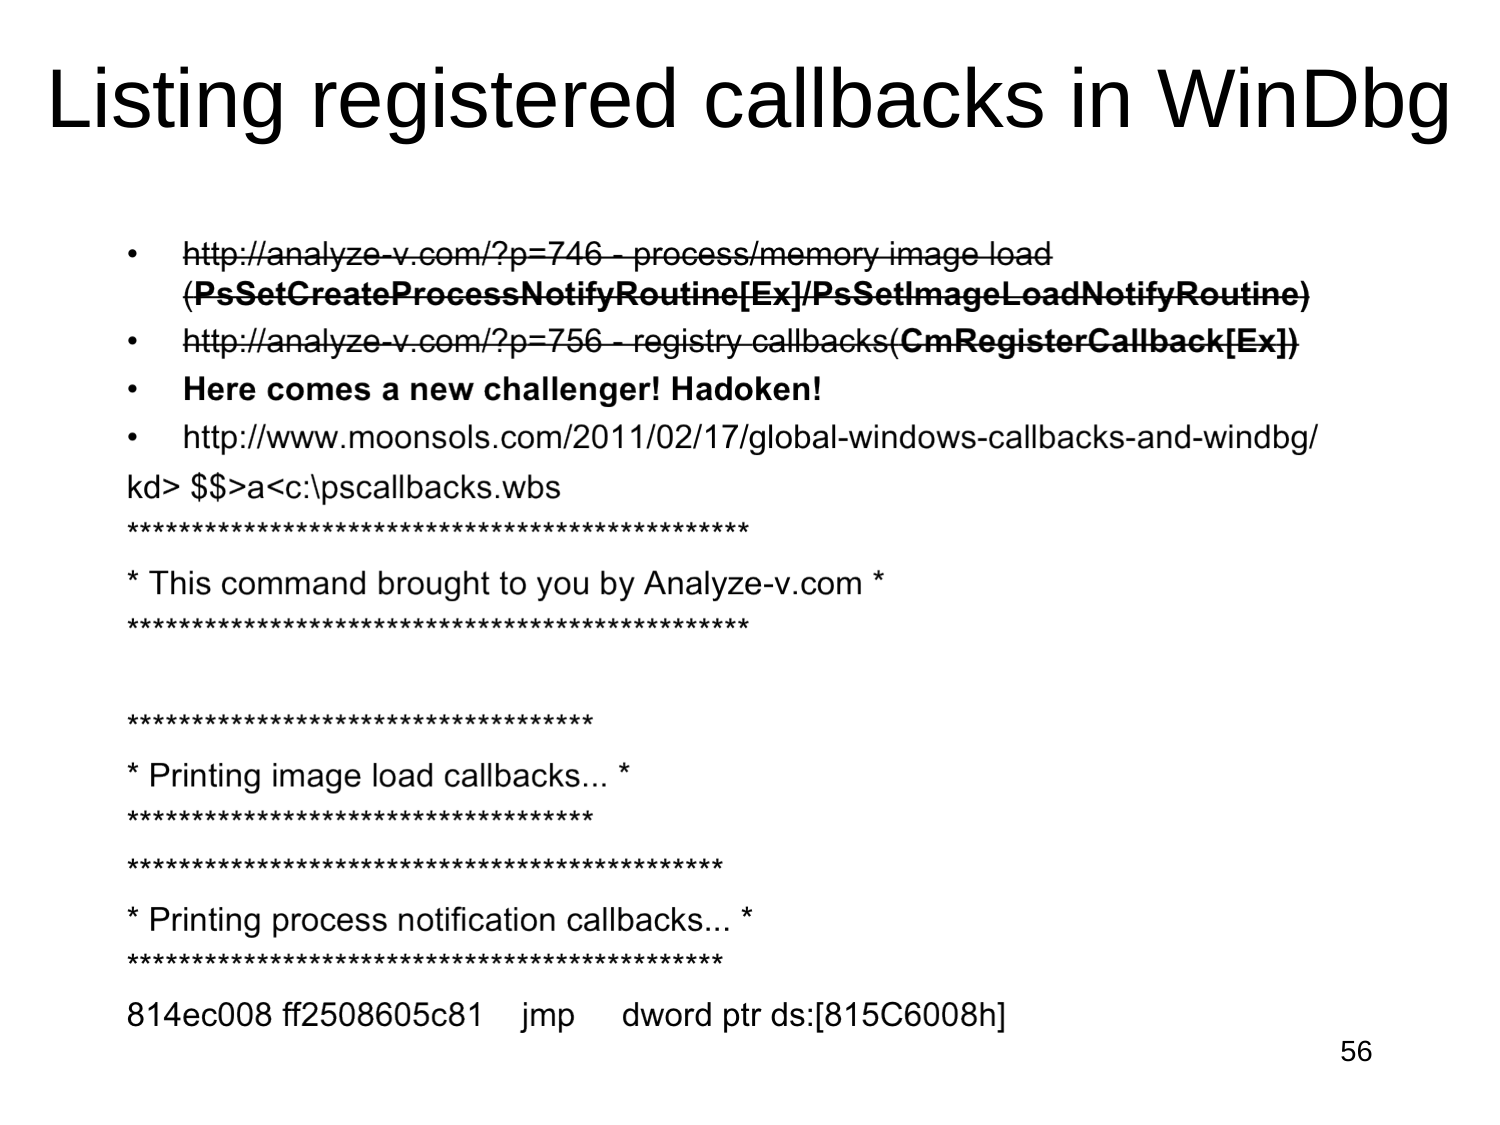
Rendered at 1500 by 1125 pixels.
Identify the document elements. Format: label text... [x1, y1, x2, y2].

text_box <number> [1074, 1025, 1388, 1101]
text_box [111, 223, 1389, 1034]
title Listing registered callbacks in WinDbg [0, 0, 1500, 188]
